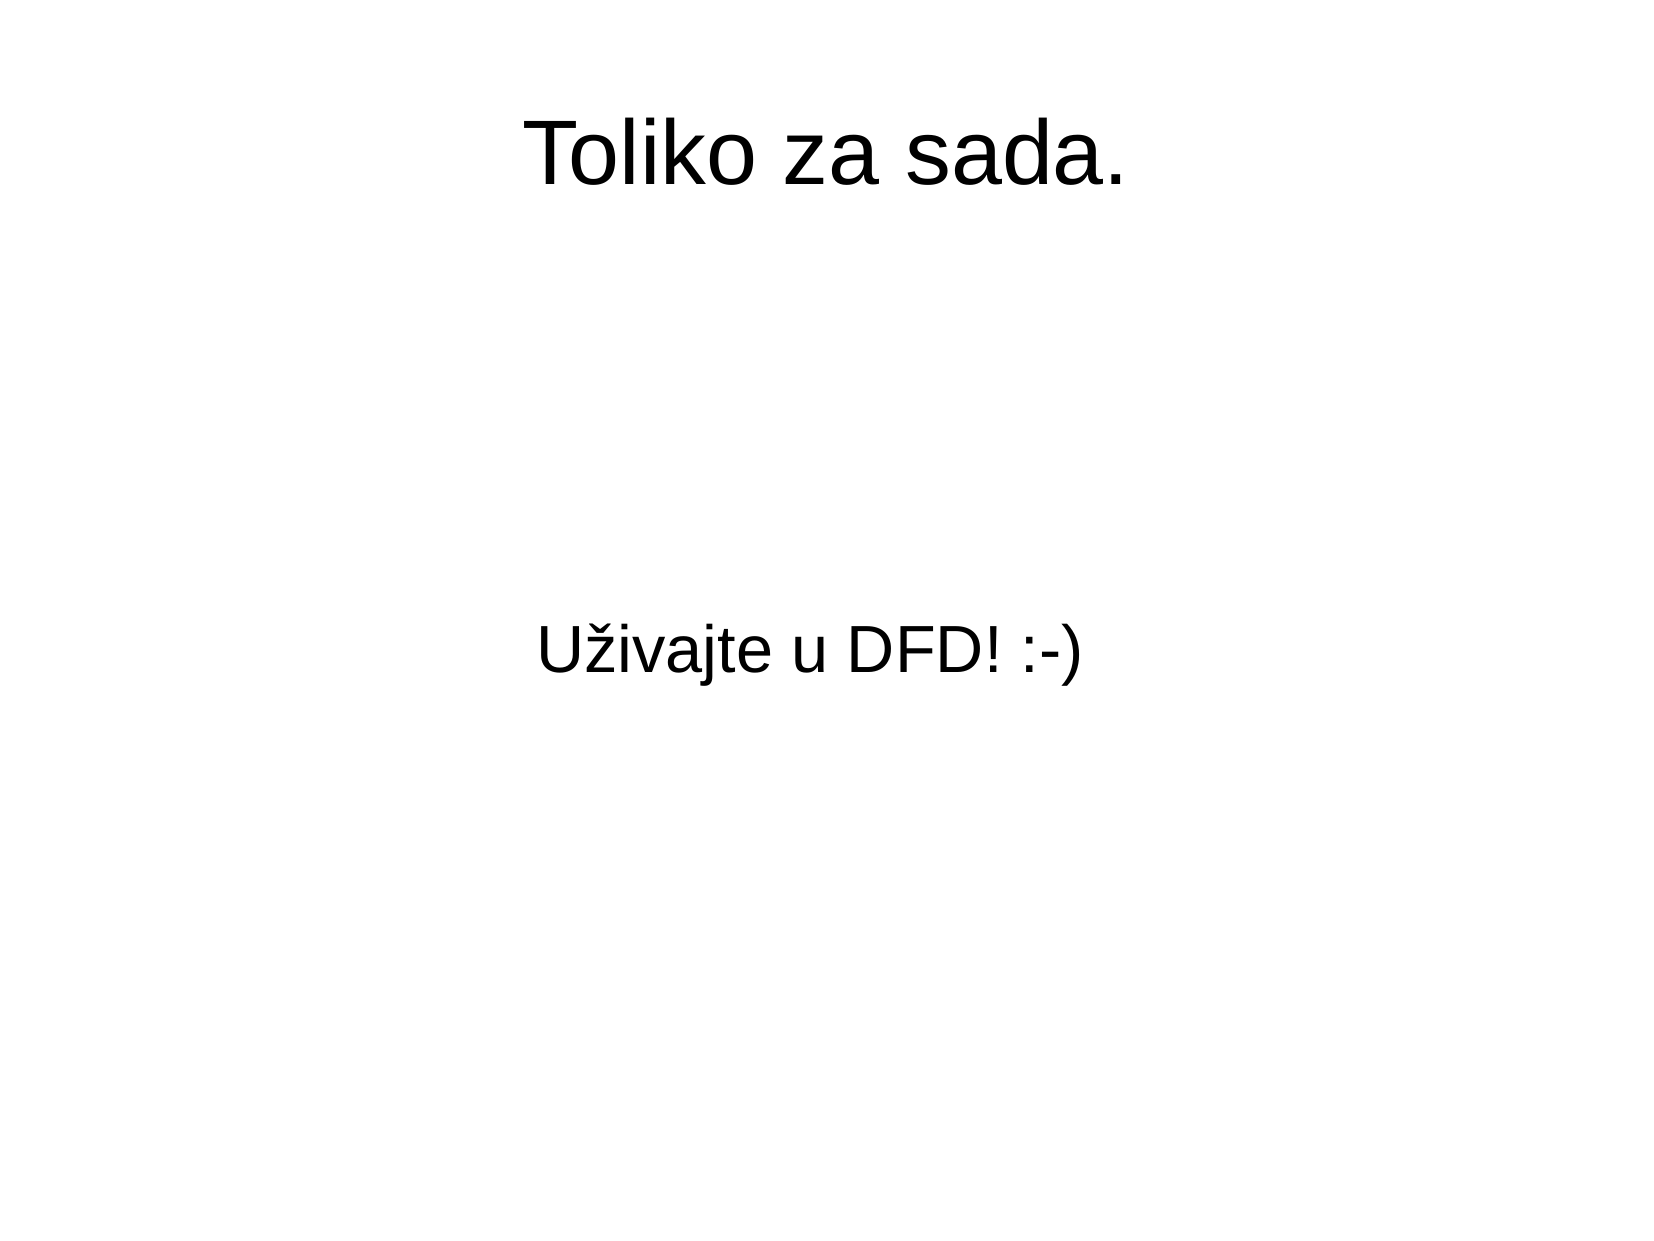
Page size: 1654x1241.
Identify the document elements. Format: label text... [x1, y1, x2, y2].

subtitle Uživajte u DFD! :-) [82, 290, 1538, 1010]
title Toliko za sada. [82, 49, 1571, 257]
